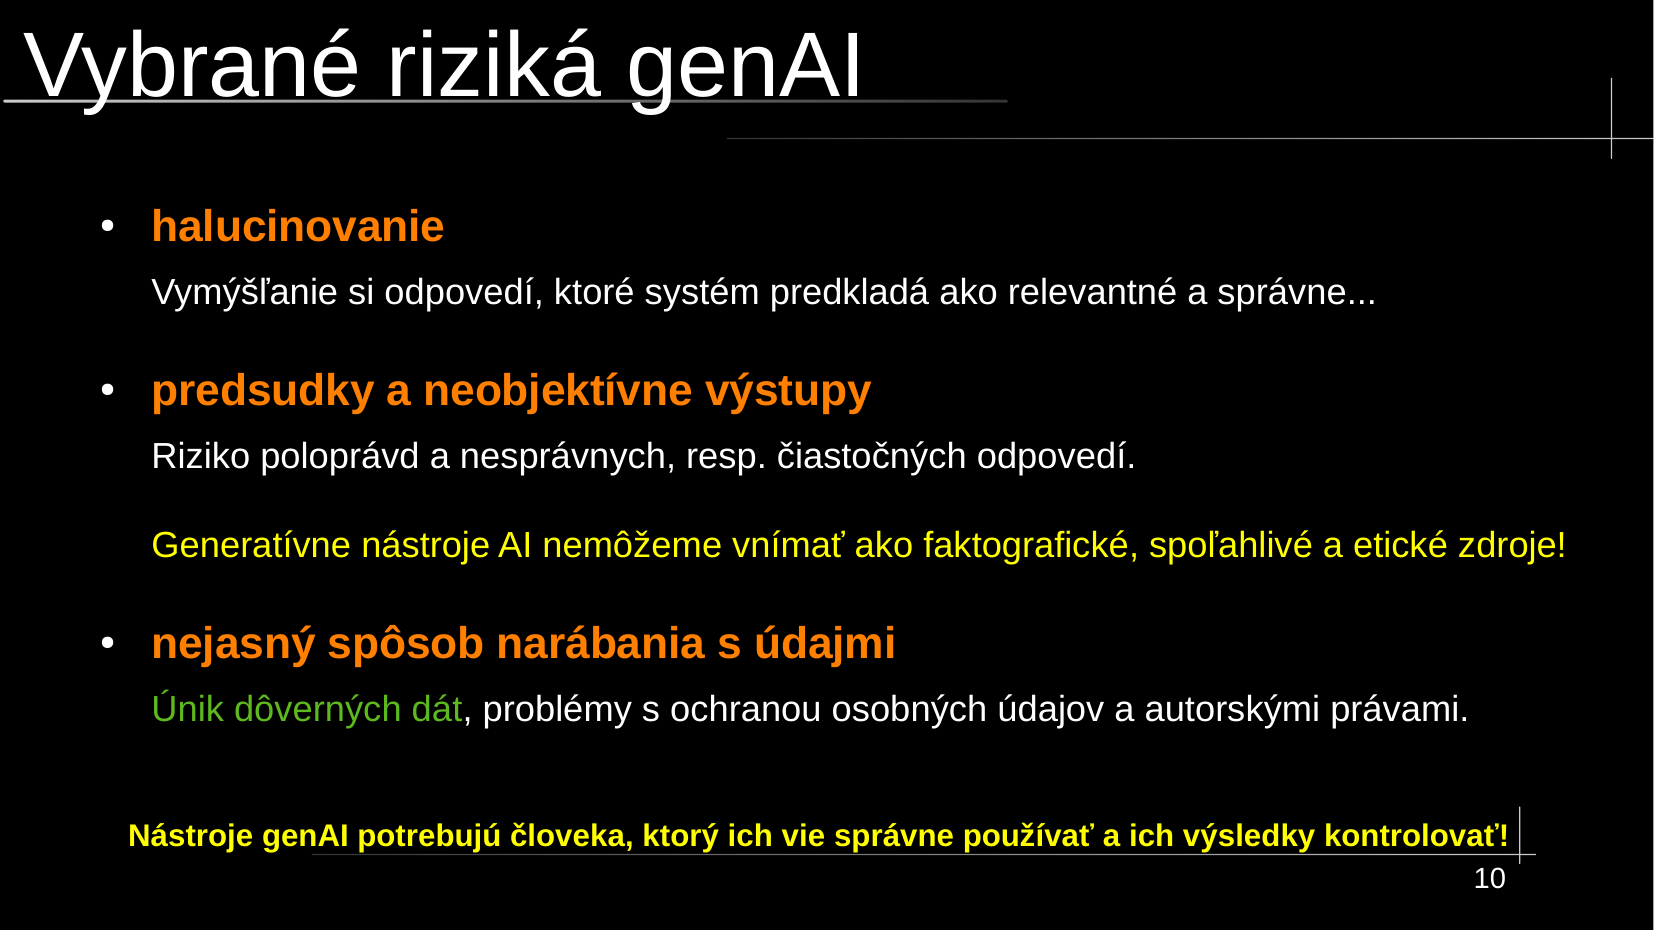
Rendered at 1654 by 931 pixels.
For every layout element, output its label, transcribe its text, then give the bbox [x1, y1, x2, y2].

title Nástroje genAI potrebujú človeka, ktorý ich vie správne používať a ich výsledky kontrolovať! [88, 803, 1512, 869]
list halucinovanie Vymýšľanie si odpovedí, ktoré systém predkladá ako relevantné a správne... predsudky a neobjektívne výstupy Riziko poloprávd a nesprávnych, resp. čiastočných odpovedí. Generatívne nástroje AI nemôžeme vnímať ako faktografické, spoľahlivé a etické zdroje! nejasný spôsob narábania s údajmi Únik dôverných dát, problémy s ochranou osobných údajov a autorskými právami. [82, 177, 1571, 758]
title Vybrané riziká genAI [23, 11, 1589, 119]
